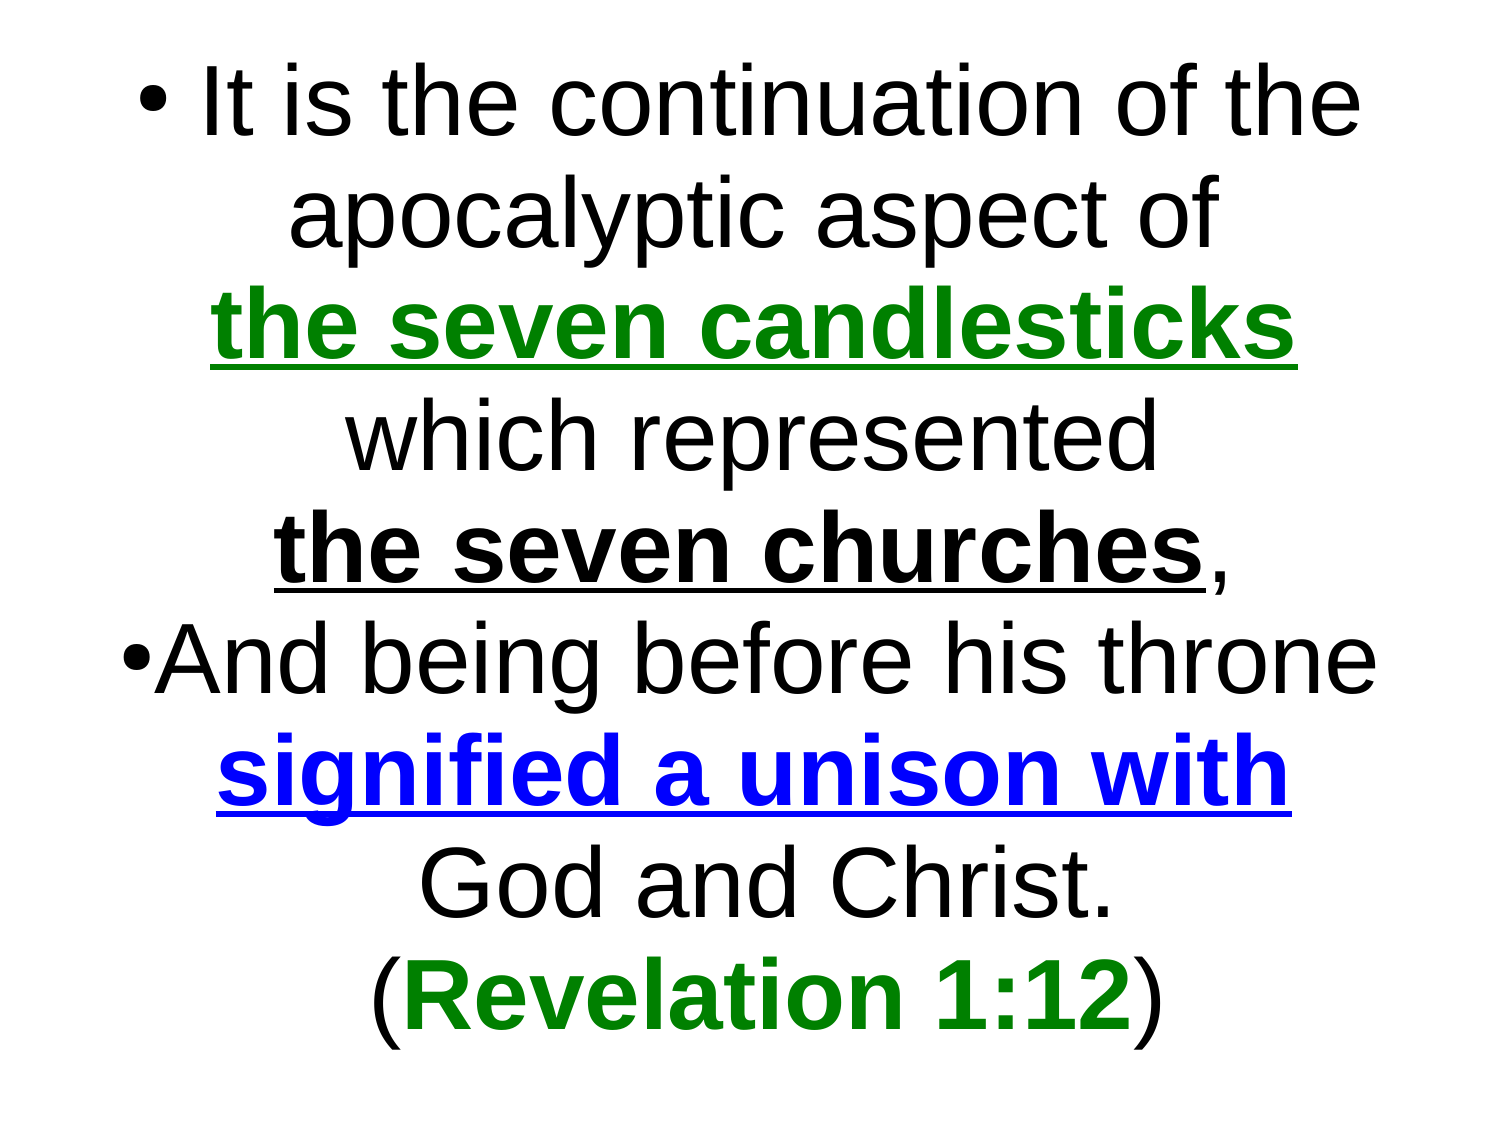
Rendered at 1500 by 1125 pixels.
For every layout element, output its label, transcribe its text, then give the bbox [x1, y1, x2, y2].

text_box It is the continuation of the apocalyptic aspect of the seven candlesticks which represented the seven churches, And being before his throne signified a unison with God and Christ. (Revelation 1:12) [37, 37, 1463, 1058]
